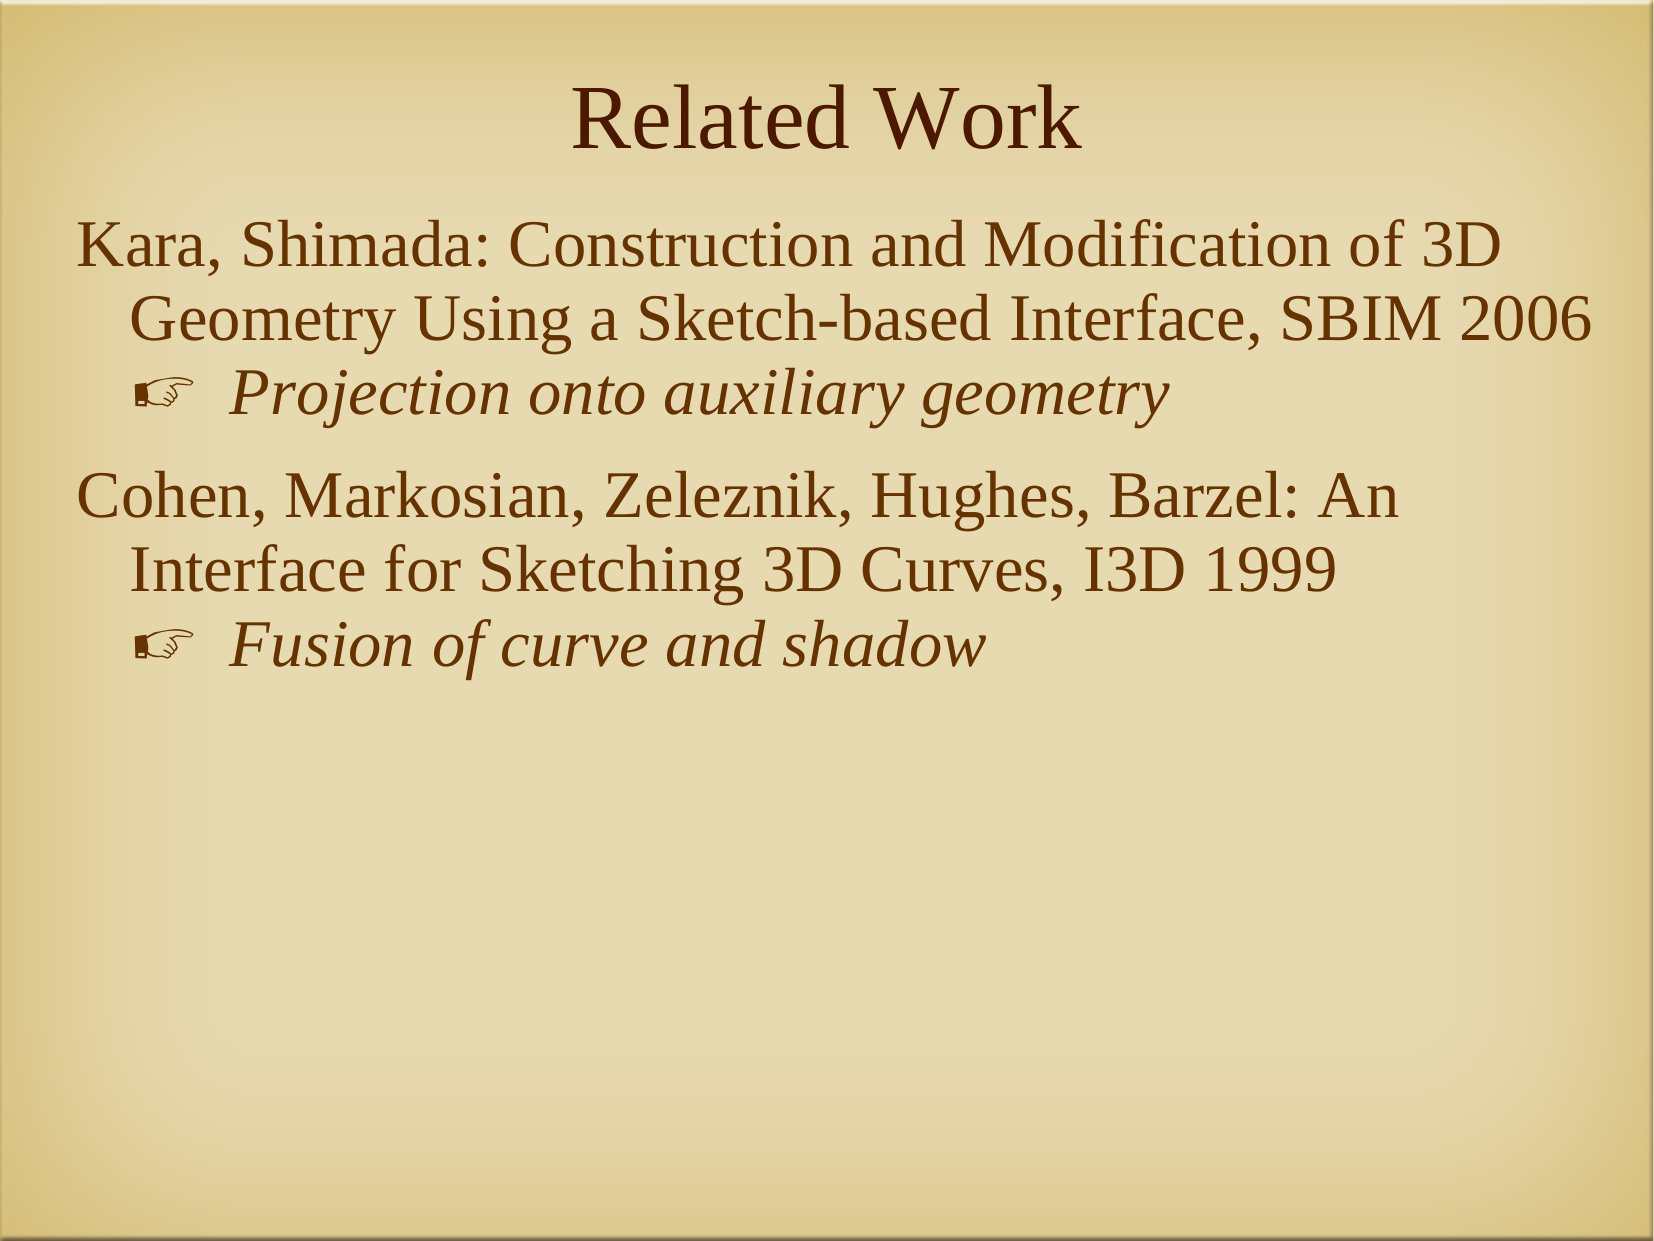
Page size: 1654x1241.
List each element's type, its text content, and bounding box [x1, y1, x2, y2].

title Related Work [59, 58, 1595, 178]
picture [0, 0, 1654, 1241]
list Kara, Shimada: Construction and Modification of 3D Geometry Using a Sketch-based Interface, SBIM 2006  Projection onto auxiliary geometry Cohen, Markosian, Zeleznik, Hughes, Barzel: An Interface for Sketching 3D Curves, I3D 1999  Fusion of curve and shadow [59, 206, 1610, 1182]
